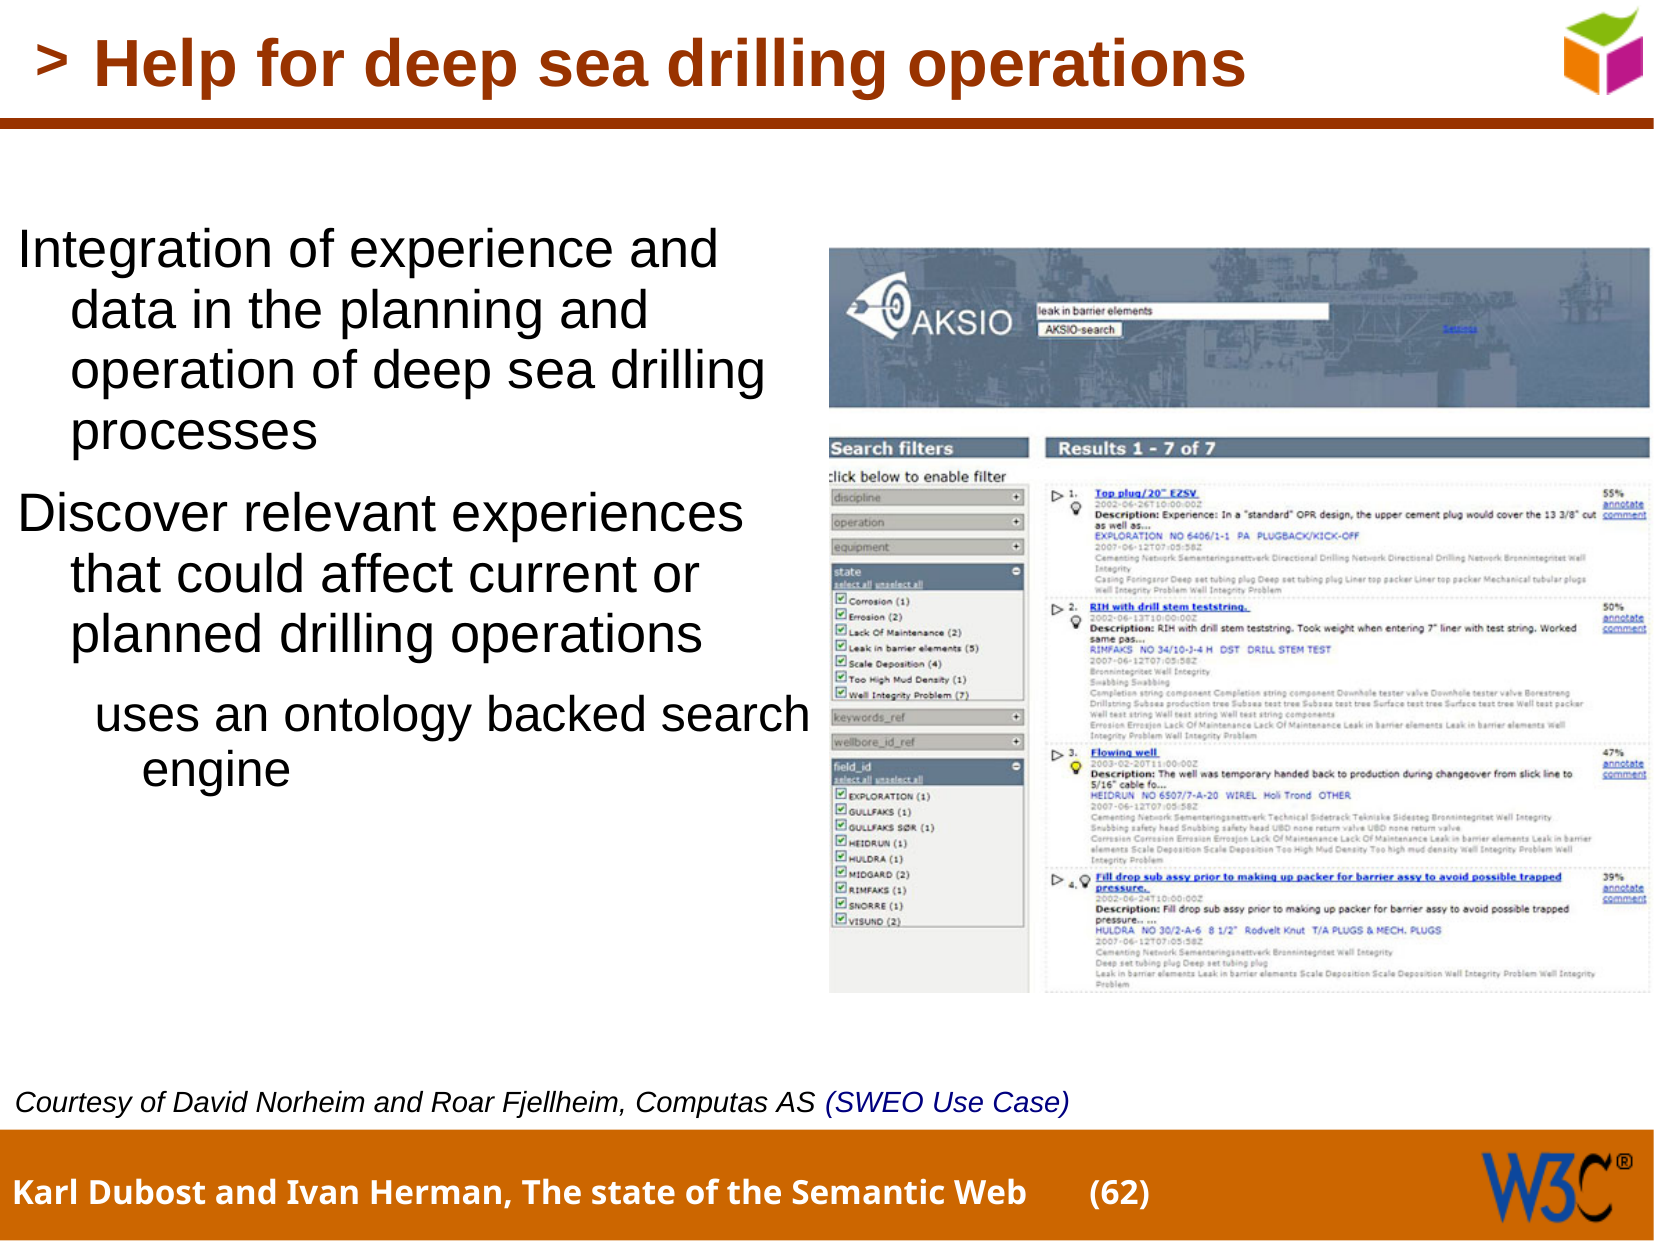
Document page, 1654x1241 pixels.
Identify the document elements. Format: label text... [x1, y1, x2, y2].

title Help for deep sea drilling operations [93, 0, 1493, 124]
list Integration of experience and data in the planning and operation of deep sea drilling processes Discover relevant experiences that could affect current or planned drilling operations uses an ontology backed search engine [0, 218, 821, 951]
picture [1477, 1149, 1639, 1228]
picture [1564, 5, 1643, 95]
picture [829, 247, 1654, 993]
text_box Courtesy of David Norheim and Roar Fjellheim, Computas AS (SWEO Use Case) [0, 1080, 1087, 1129]
